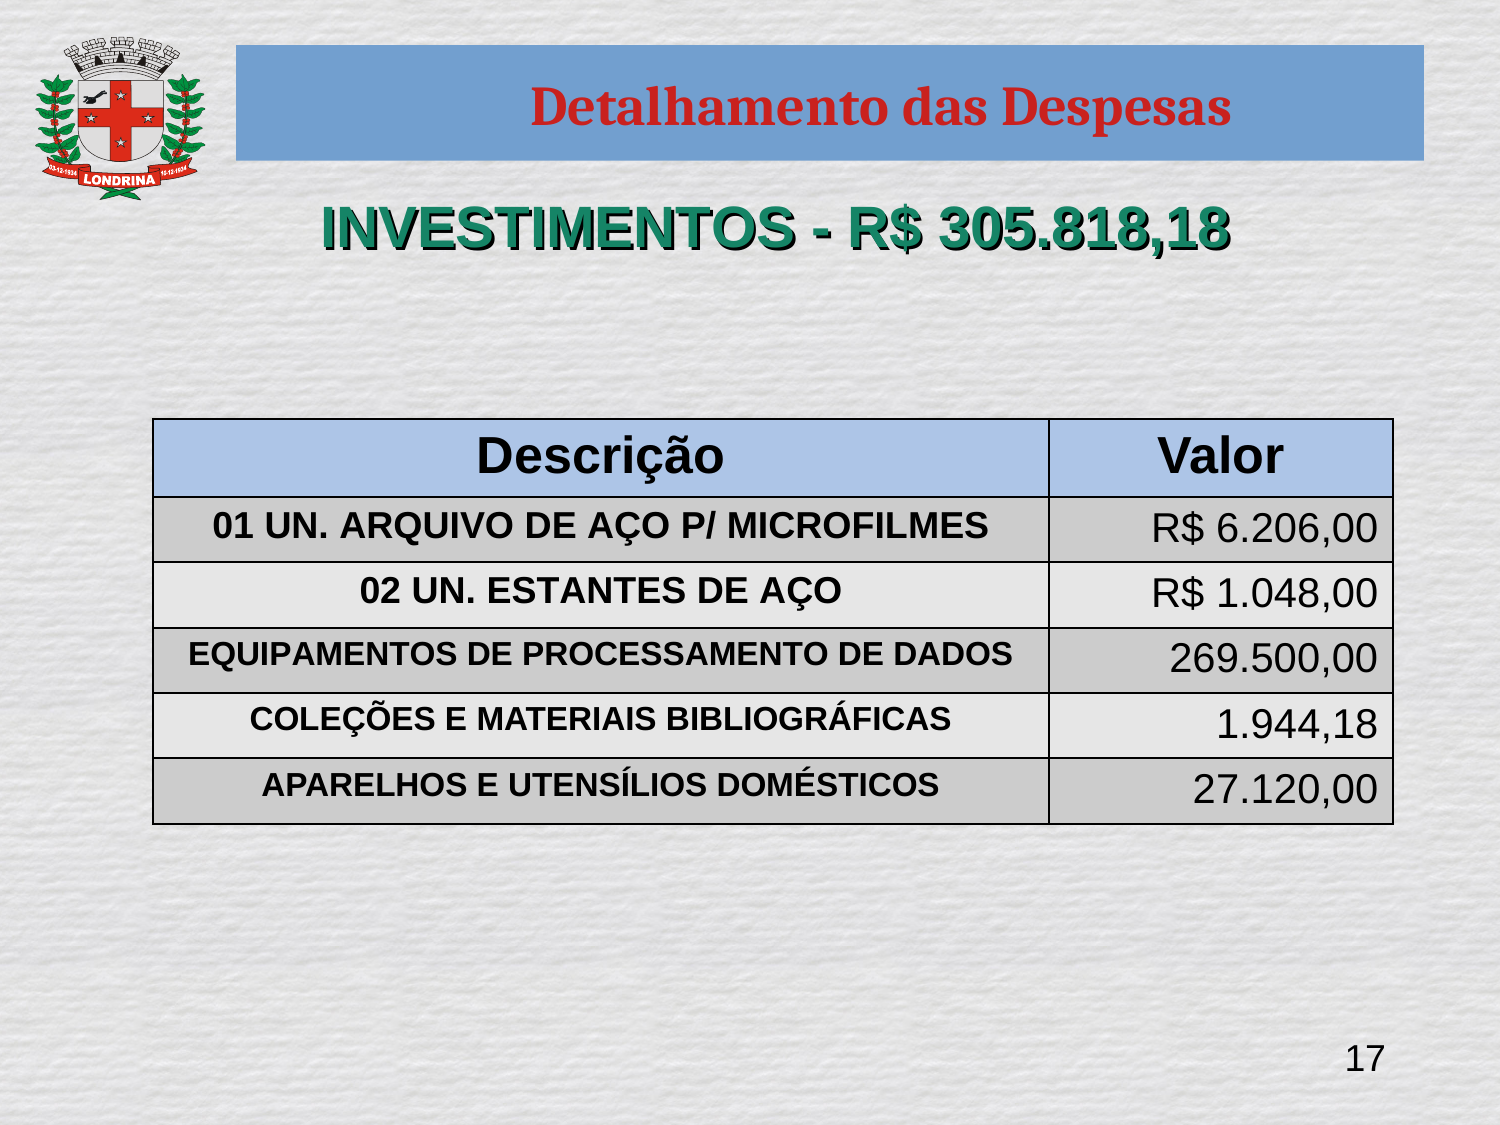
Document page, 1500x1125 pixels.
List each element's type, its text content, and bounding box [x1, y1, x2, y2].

table_header Descrição [154, 420, 1048, 496]
text_box INVESTIMENTOS - R$ 305.818,18 [230, 181, 1321, 266]
table_cell EQUIPAMENTOS DE PROCESSAMENTO DE DADOS [154, 629, 1048, 692]
text_box Detalhamento das Despesas [236, 45, 1424, 161]
table_cell 1.944,18 [1050, 694, 1392, 757]
table_header Valor [1050, 420, 1392, 496]
table_cell 269.500,00 [1050, 629, 1392, 692]
text_box <número> [1329, 1027, 1500, 1098]
table_cell R$ 1.048,00 [1050, 563, 1392, 627]
table_cell COLEÇÕES E MATERIAIS BIBLIOGRÁFICAS [154, 694, 1048, 757]
table_cell 02 UN. ESTANTES DE AÇO [154, 563, 1048, 627]
picture [0, 0, 1500, 1125]
table_cell APARELHOS E UTENSÍLIOS DOMÉSTICOS [154, 759, 1048, 823]
table_cell 01 UN. ARQUIVO DE AÇO P/ MICROFILMES [154, 498, 1048, 561]
table_cell R$ 6.206,00 [1050, 498, 1392, 561]
table_cell 27.120,00 [1050, 759, 1392, 823]
